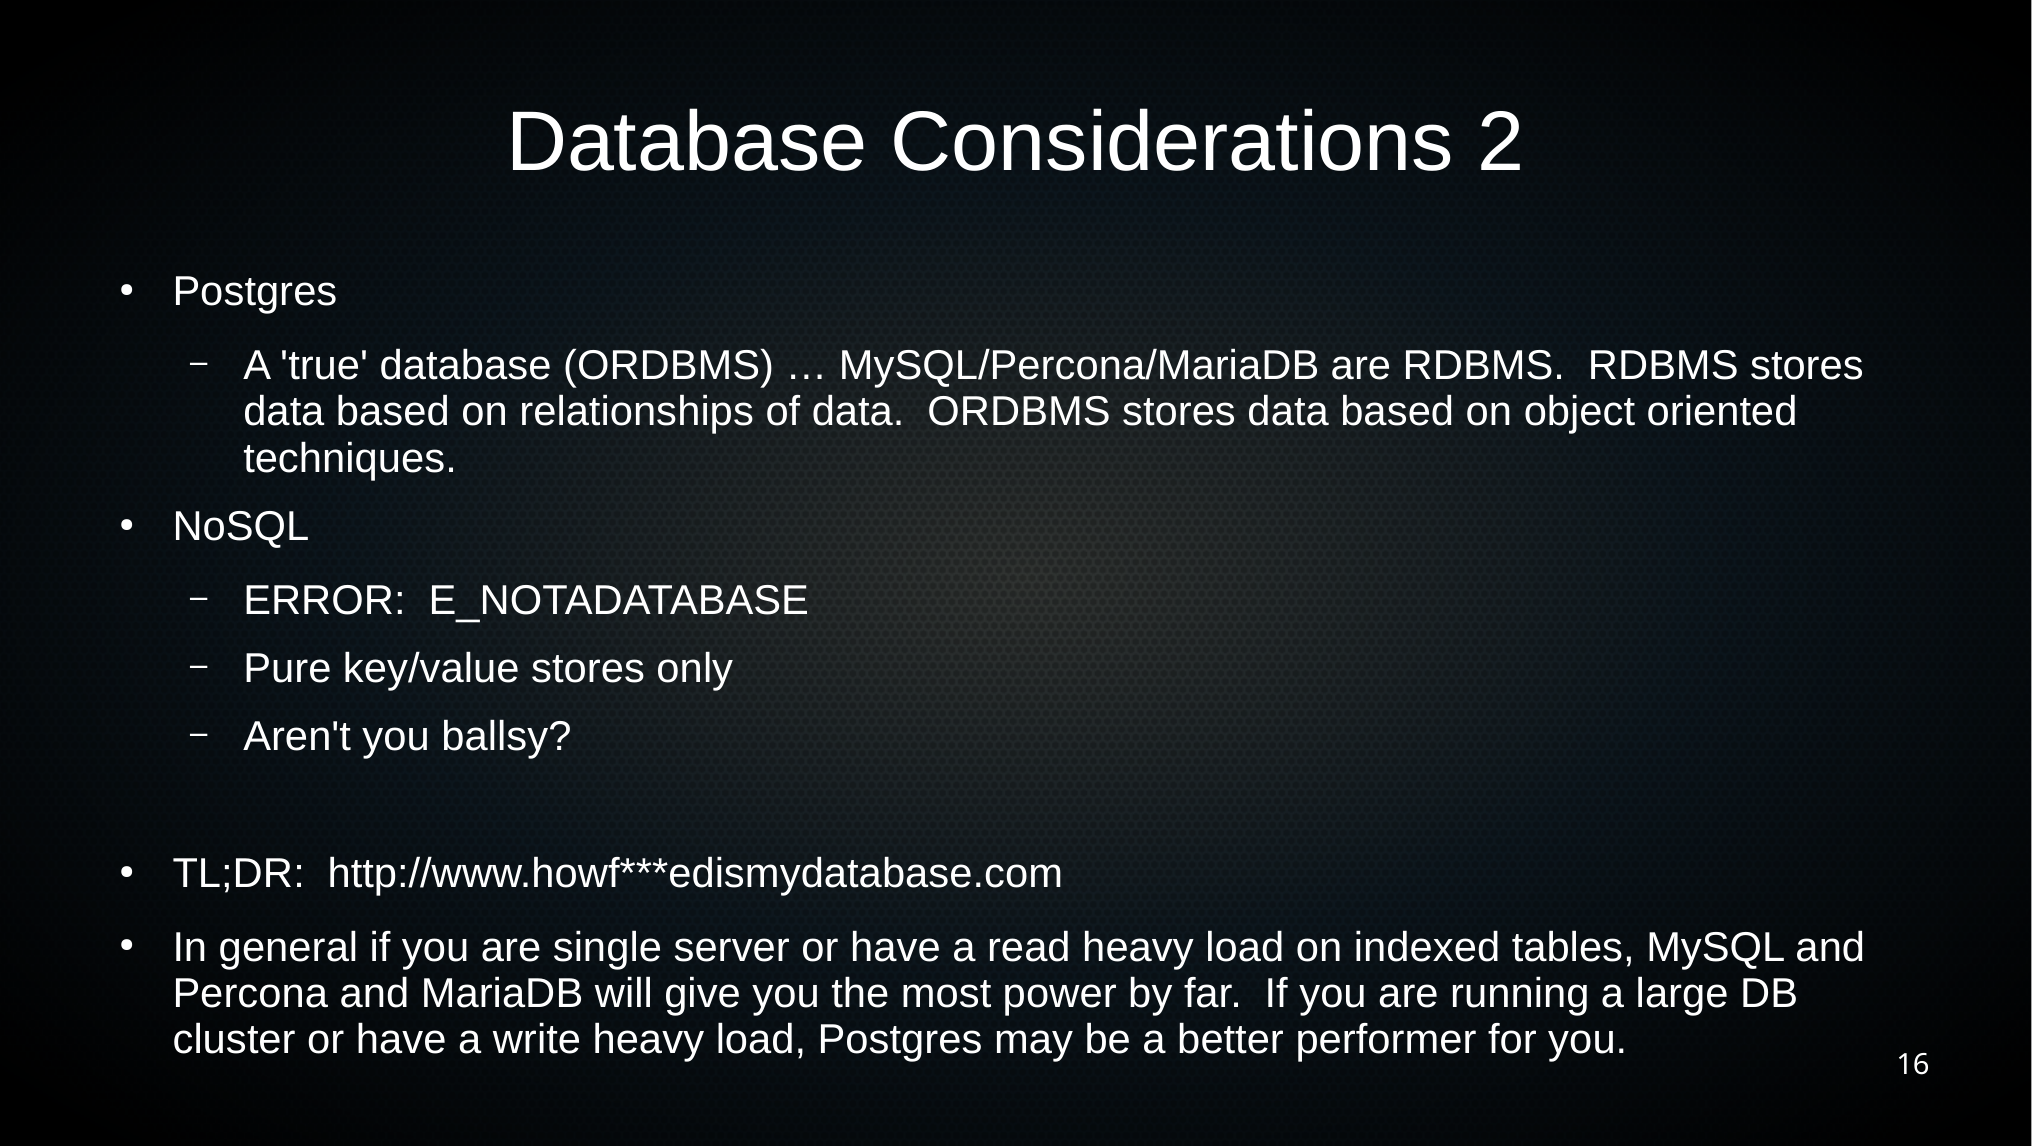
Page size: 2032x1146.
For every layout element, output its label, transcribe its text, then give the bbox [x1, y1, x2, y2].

list Postgres A 'true' database (ORDBMS) … MySQL/Percona/MariaDB are RDBMS. RDBMS stores data based on relationships of data. ORDBMS stores data based on object oriented techniques. NoSQL ERROR: E_NOTADATABASE Pure key/value stores only Aren't you ballsy? TL;DR: http://www.howf***edismydatabase.com In general if you are single server or have a read heavy load on indexed tables, MySQL and Percona and MariaDB will give you the most power by far. If you are running a large DB cluster or have a write heavy load, Postgres may be a better performer for you. [101, 268, 1890, 1025]
title Database Considerations 2 [101, 45, 1930, 237]
picture [0, 0, 2032, 1146]
